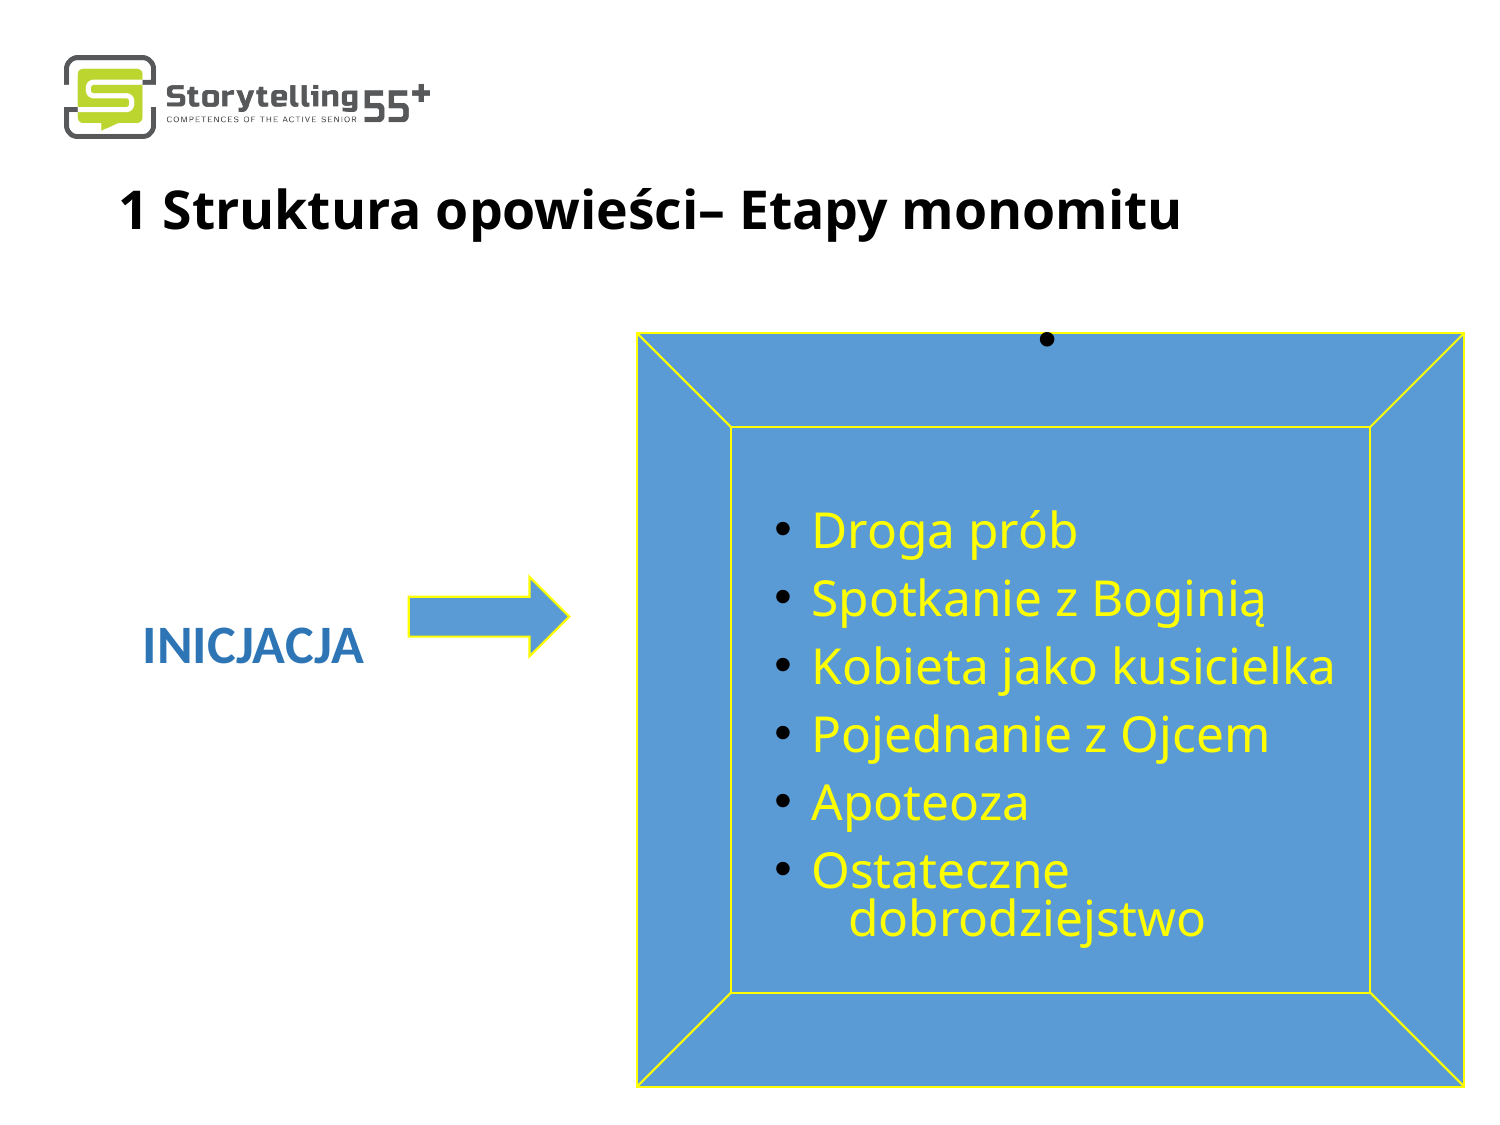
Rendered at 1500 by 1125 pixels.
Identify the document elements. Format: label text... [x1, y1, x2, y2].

title 1 Struktura opowieści– Etapy monomitu [103, 59, 1397, 314]
list INICJACJA [103, 299, 741, 1014]
text_box [408, 576, 570, 657]
text_box [636, 332, 1465, 1087]
list Droga prób Spotkanie z Boginią Kobieta jako kusicielka Pojednanie z Ojcem Apoteoza Ostateczne dobrodziejstwo [759, 299, 1397, 1014]
picture [64, 55, 430, 139]
